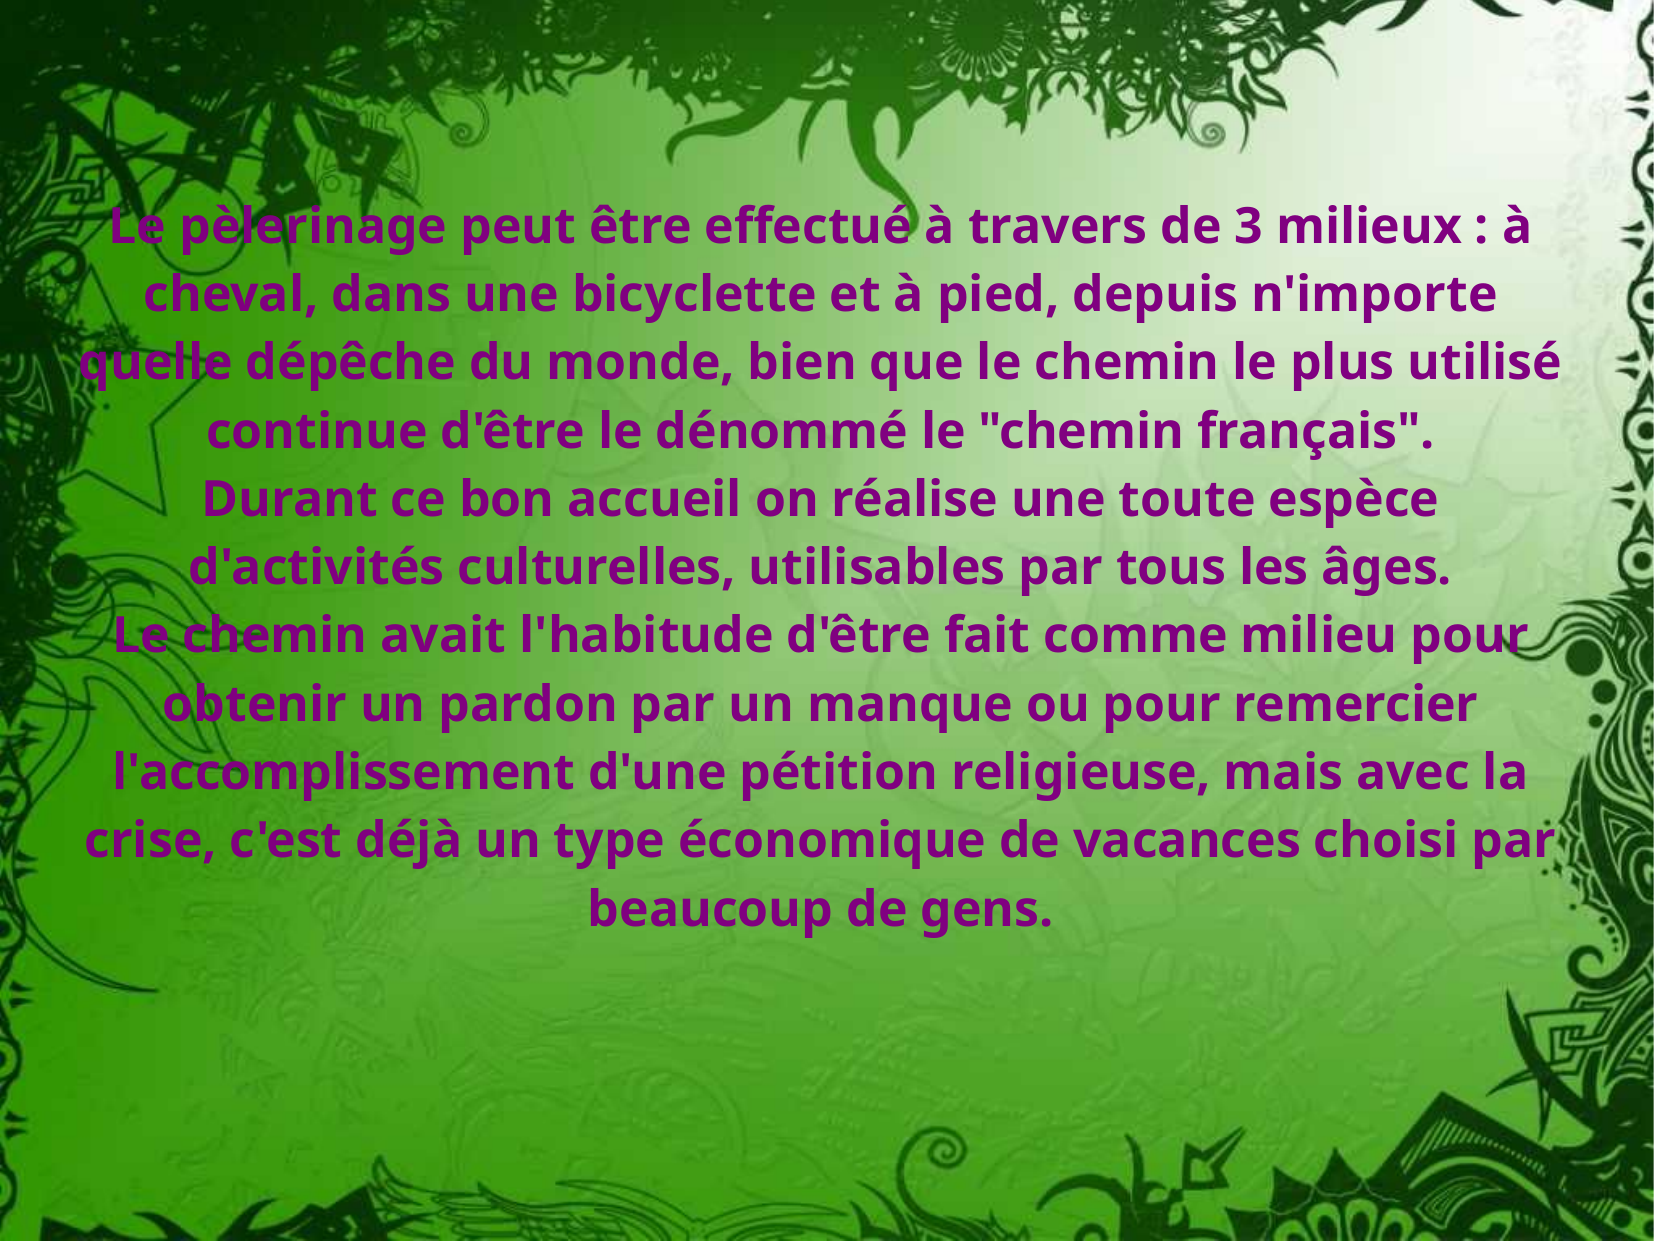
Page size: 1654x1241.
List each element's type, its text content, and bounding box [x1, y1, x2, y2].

picture [0, 0, 1654, 1241]
subtitle Le pèlerinage peut être effectué à travers de 3 milieux : à cheval, dans une bicyclette et à pied, depuis n'importe quelle dépêche du monde, bien que le chemin le plus utilisé continue d'être le dénommé le "chemin français". Durant ce bon accueil on réalise une toute espèce d'activités culturelles, utilisables par tous les âges. Le chemin avait l'habitude d'être fait comme milieu pour obtenir un pardon par un manque ou pour remercier l'accomplissement d'une pétition religieuse, mais avec la crise, c'est déjà un type économique de vacances choisi par beaucoup de gens. [76, 187, 1565, 1034]
